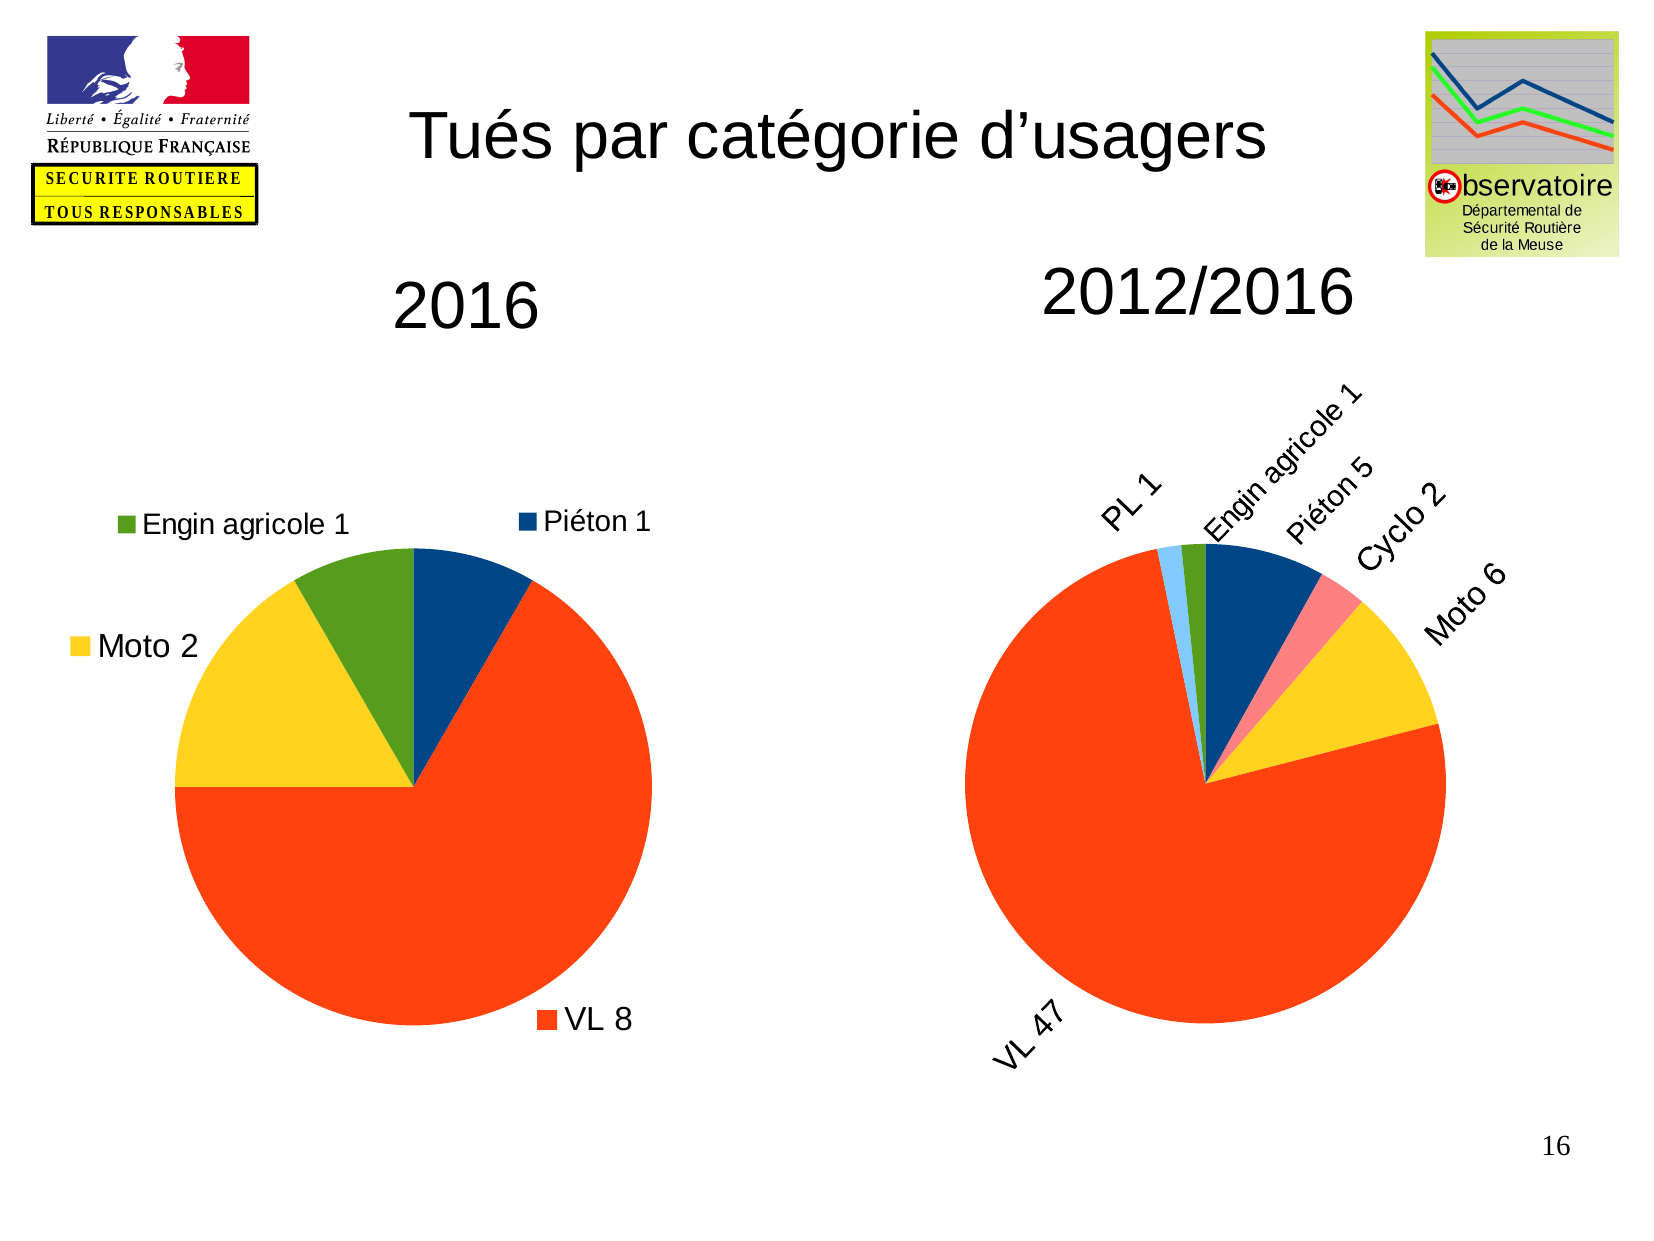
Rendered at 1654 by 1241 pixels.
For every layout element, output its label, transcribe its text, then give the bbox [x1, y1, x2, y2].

picture [31, 31, 262, 231]
title 2012/2016 [1003, 216, 1394, 367]
title 2016 [318, 238, 615, 373]
chart [0, 374, 1654, 1087]
picture [1425, 31, 1619, 257]
title Tués par catégorie d’usagers [94, 31, 1425, 239]
